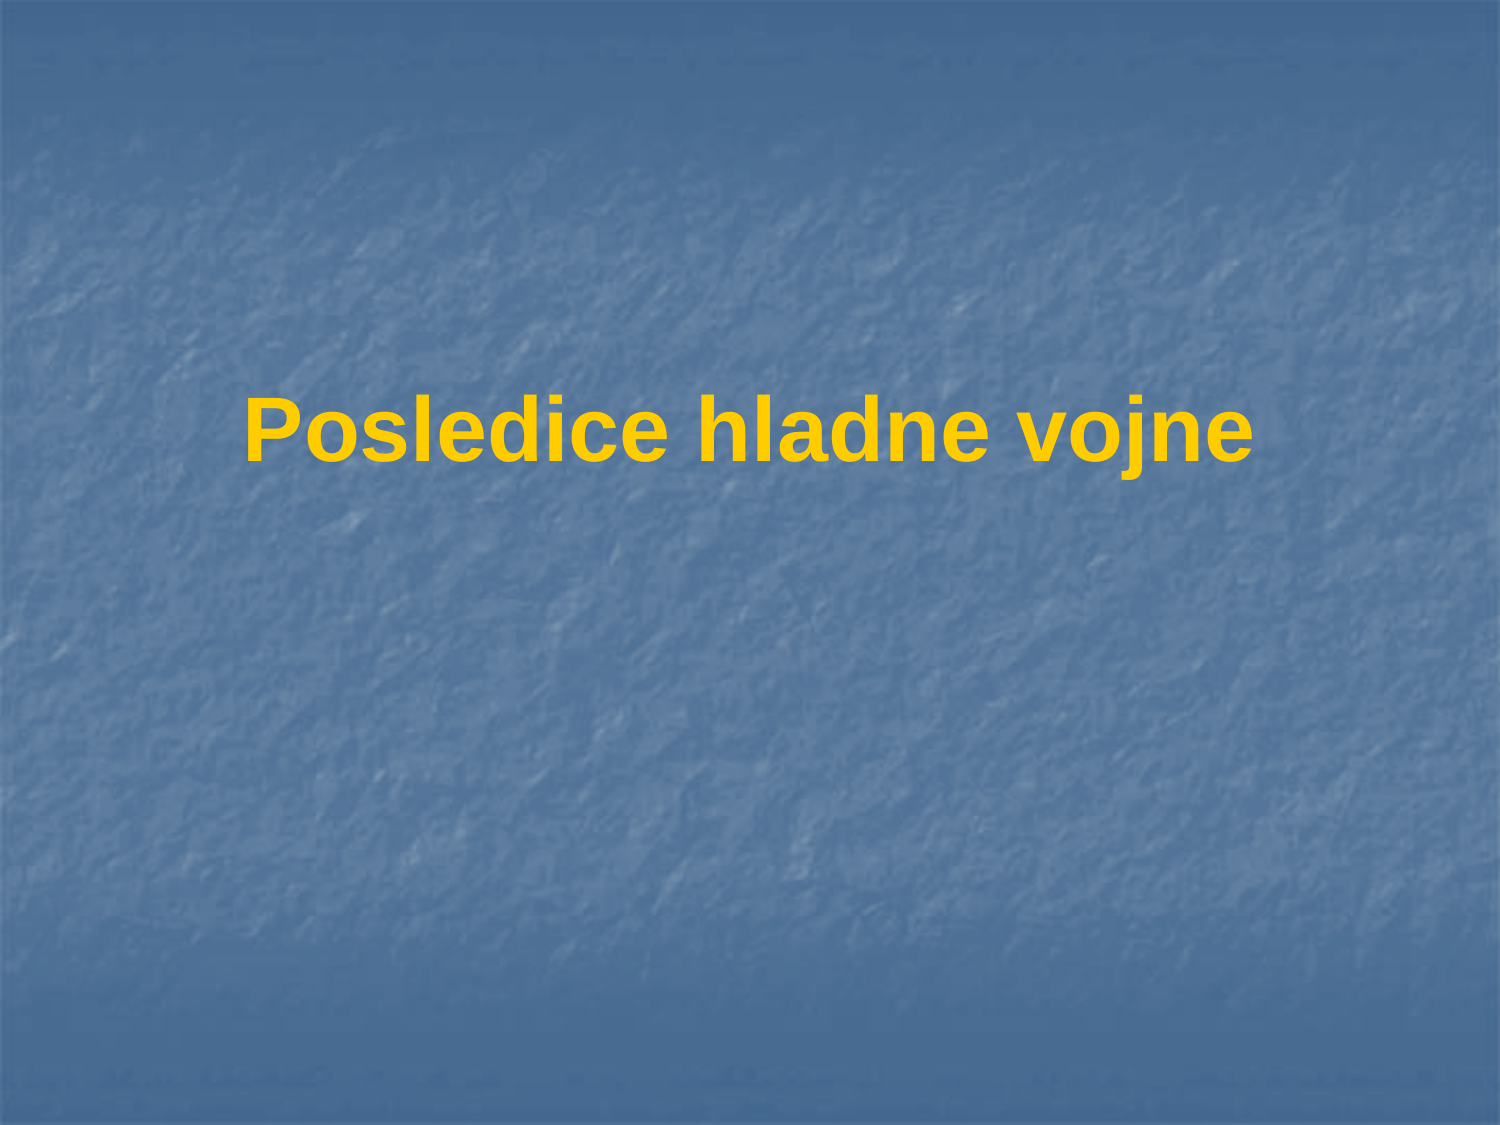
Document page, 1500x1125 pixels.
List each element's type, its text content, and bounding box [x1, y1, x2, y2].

picture [0, 0, 1500, 1125]
title Posledice hladne vojne [112, 275, 1388, 575]
